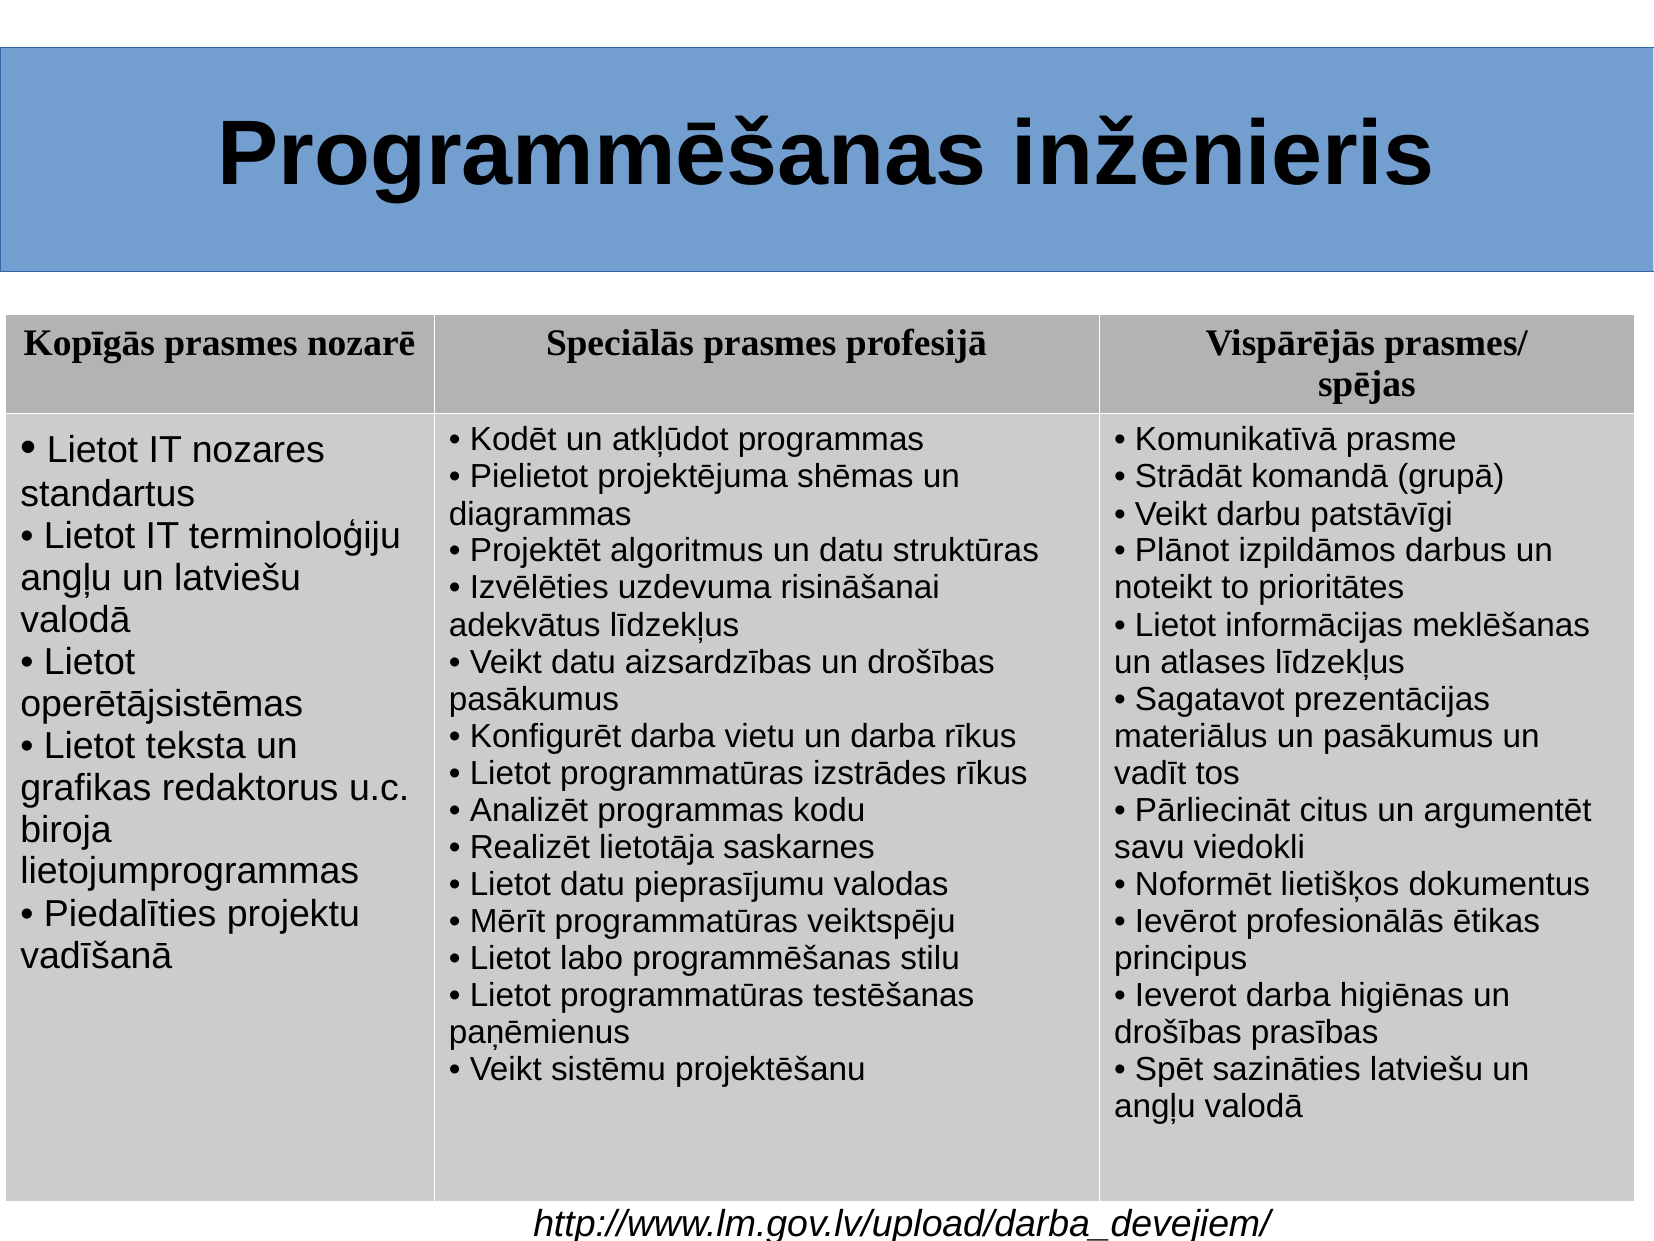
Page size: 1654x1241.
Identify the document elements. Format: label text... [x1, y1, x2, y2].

table_header Vispārējās prasmes/ spējas [1100, 315, 1634, 413]
table_header Speciālās prasmes profesijā [435, 315, 1099, 413]
table_cell • Komunikatīvā prasme • Strādāt komandā (grupā) • Veikt darbu patstāvīgi • Plānot izpildāmos darbus un noteikt to prioritātes • Lietot informācijas meklēšanas un atlases līdzekļus • Sagatavot prezentācijas materiālus un pasākumus un vadīt tos • Pārliecināt citus un argumentēt savu viedokli • Noformēt lietišķos dokumentus • Ievērot profesionālās ētikas principus • Ieverot darba higiēnas un drošības prasības • Spēt sazināties latviešu un angļu valodā [1100, 414, 1634, 1195]
text_box http://www.lm.gov.lv/upload/darba_devejiem/profesiju_standarti.pdf [518, 1195, 1654, 1241]
title Programmēšanas inženieris [82, 49, 1571, 257]
table_header Kopīgās prasmes nozarē [6, 315, 434, 413]
table_cell • Kodēt un atkļūdot programmas • Pielietot projektējuma shēmas un diagrammas • Projektēt algoritmus un datu struktūras • Izvēlēties uzdevuma risināšanai adekvātus līdzekļus • Veikt datu aizsardzības un drošības pasākumus • Konfigurēt darba vietu un darba rīkus • Lietot programmatūras izstrādes rīkus • Analizēt programmas kodu • Realizēt lietotāja saskarnes • Lietot datu pieprasījumu valodas • Mērīt programmatūras veiktspēju • Lietot labo programmēšanas stilu • Lietot programmatūras testēšanas paņēmienus • Veikt sistēmu projektēšanu [435, 414, 1099, 1201]
table_cell • Lietot IT nozares standartus • Lietot IT terminoloģiju angļu un latviešu valodā • Lietot operētājsistēmas • Lietot teksta un grafikas redaktorus u.c. biroja lietojumprogrammas • Piedalīties projektu vadīšanā [6, 414, 434, 1201]
text_box [0, 47, 1654, 272]
